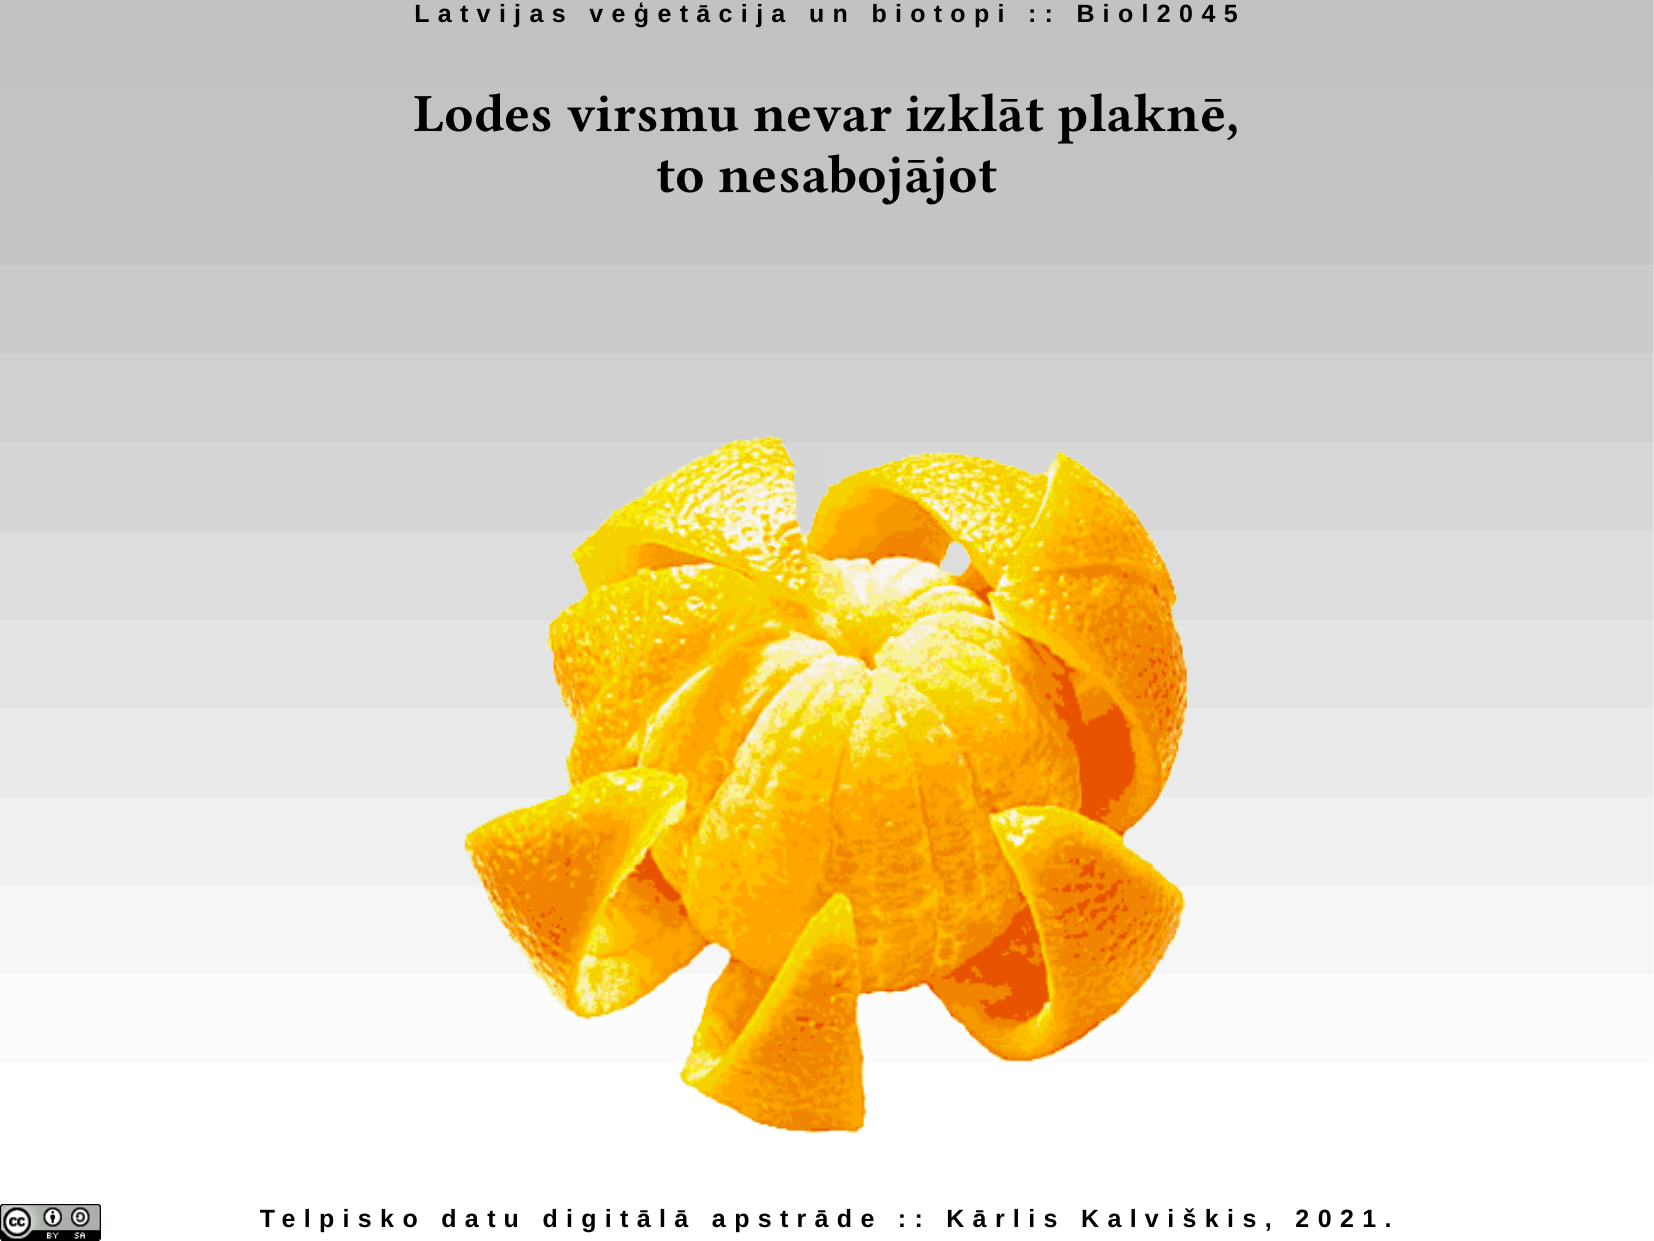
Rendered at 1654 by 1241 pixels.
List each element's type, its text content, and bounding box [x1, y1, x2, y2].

picture [0, 287, 1654, 1241]
title Lodes virsmu nevar izklāt plaknē, to nesabojājot [0, 1, 1654, 287]
